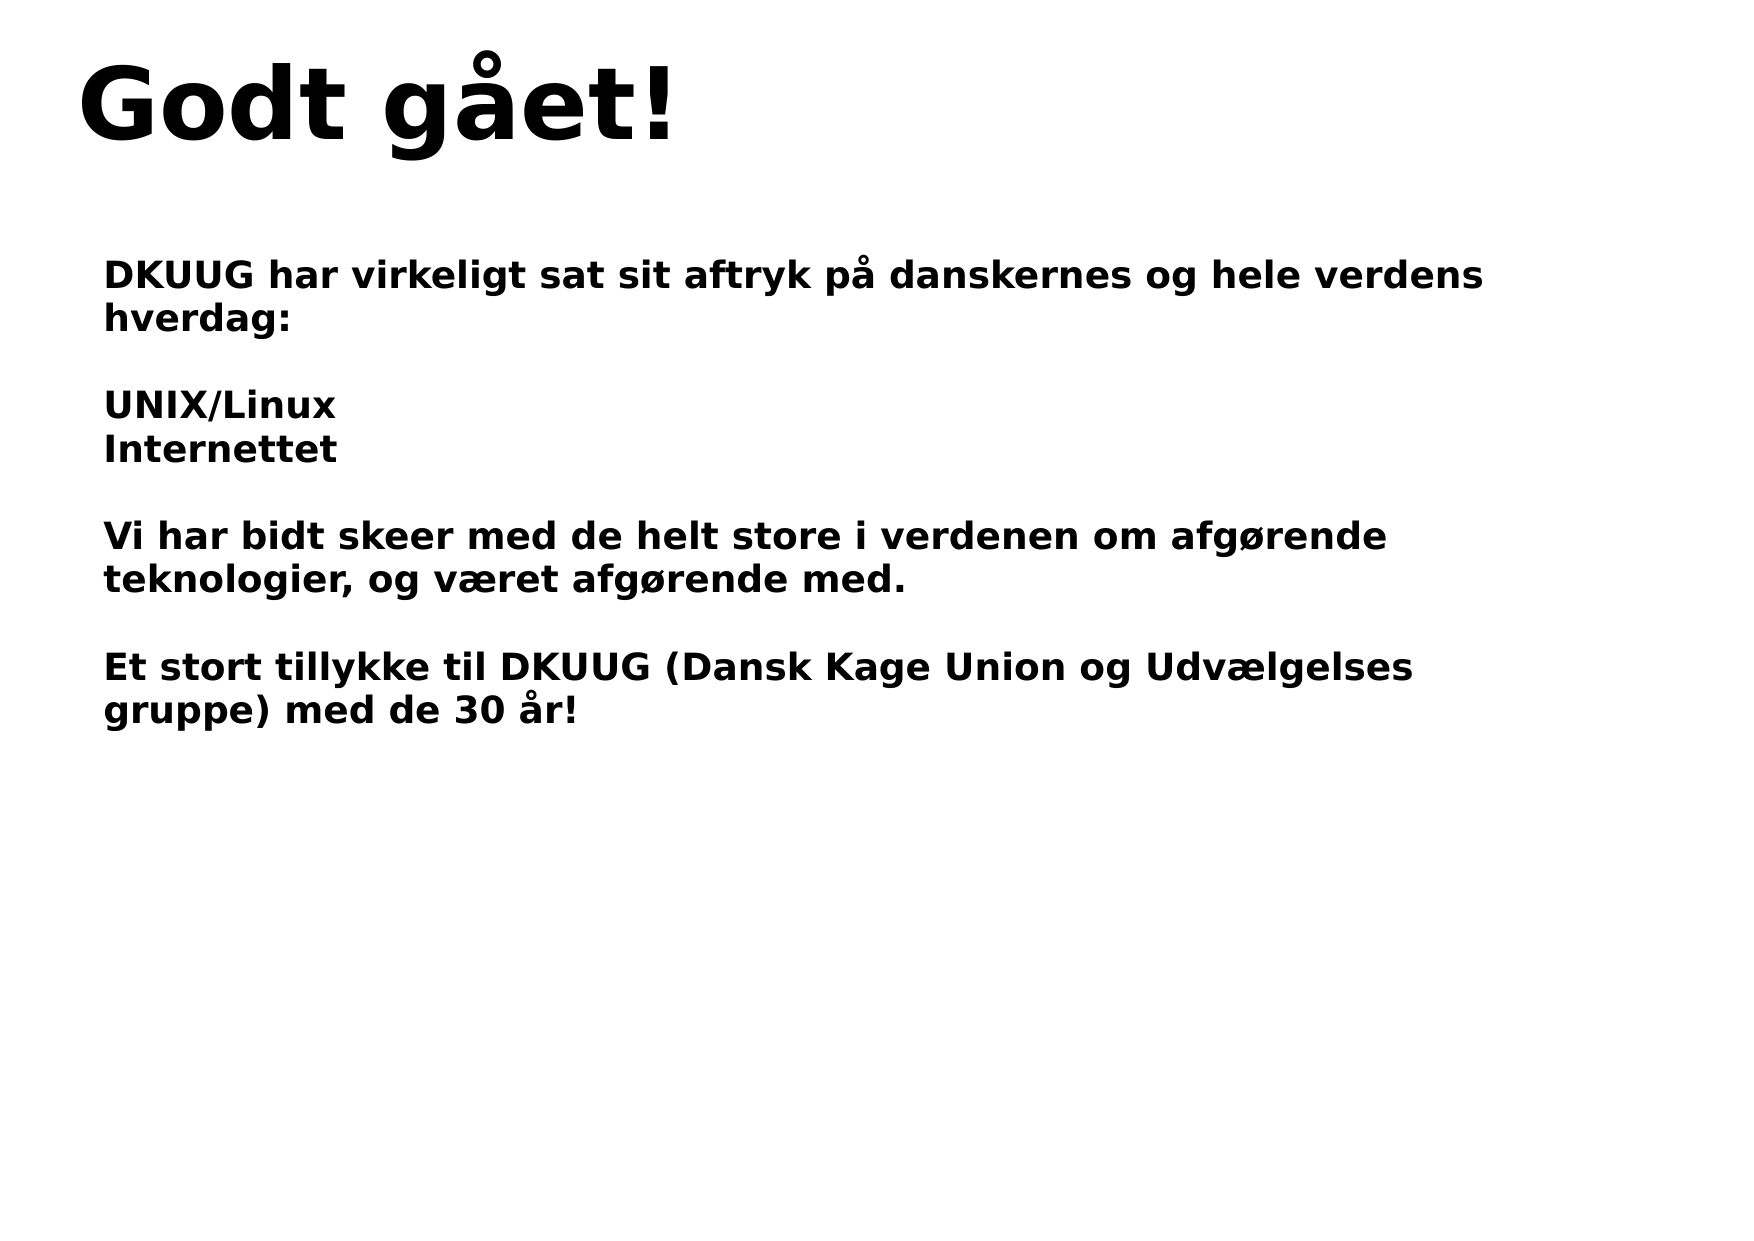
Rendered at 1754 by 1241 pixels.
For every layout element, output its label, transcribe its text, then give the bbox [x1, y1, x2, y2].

text_box DKUUG har virkeligt sat sit aftryk på danskernes og hele verdens hverdag: UNIX/Linux Internettet Vi har bidt skeer med de helt store i verdenen om afgørende teknologier, og været afgørende med. Et stort tillykke til DKUUG (Dansk Kage Union og Udvælgelses gruppe) med de 30 år! [88, 246, 1536, 784]
text_box Godt gået! [62, 39, 1336, 171]
